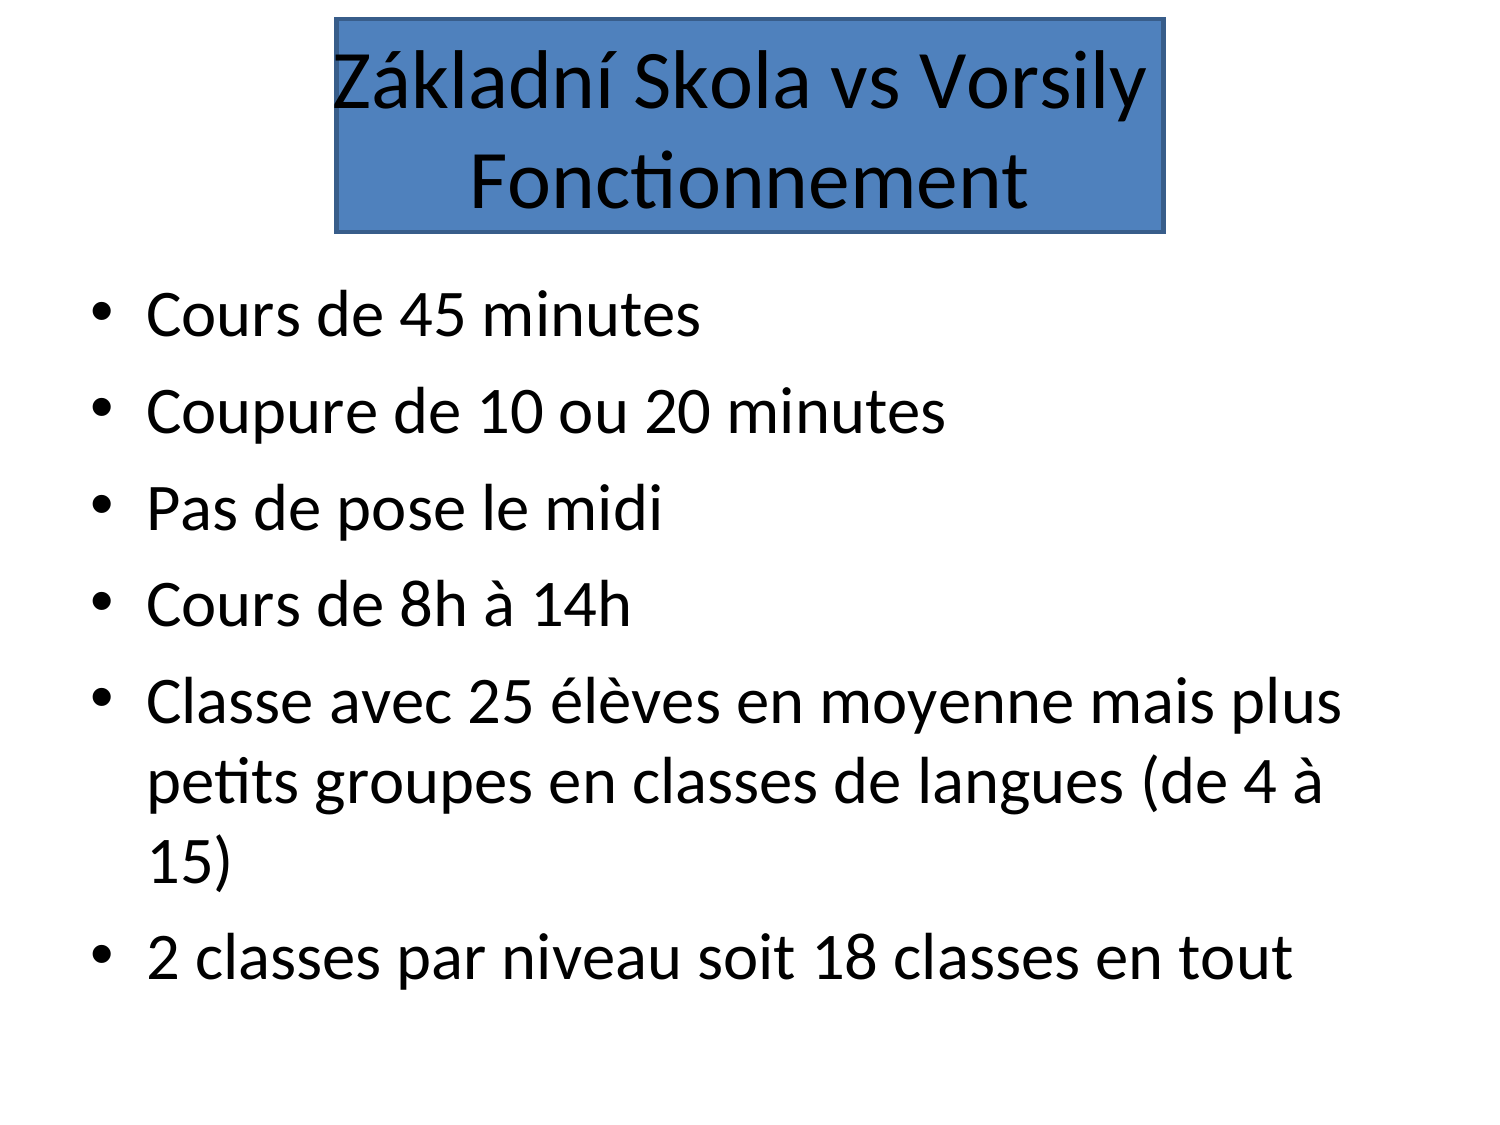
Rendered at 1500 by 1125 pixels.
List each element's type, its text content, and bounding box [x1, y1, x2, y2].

list Cours de 45 minutes Coupure de 10 ou 20 minutes Pas de pose le midi Cours de 8h à 14h Classe avec 25 élèves en moyenne mais plus petits groupes en classes de langues (de 4 à 15) 2 classes par niveau soit 18 classes en tout [75, 262, 1426, 1006]
title Základní Skola vs Vorsily Fonctionnement [75, 17, 1426, 233]
